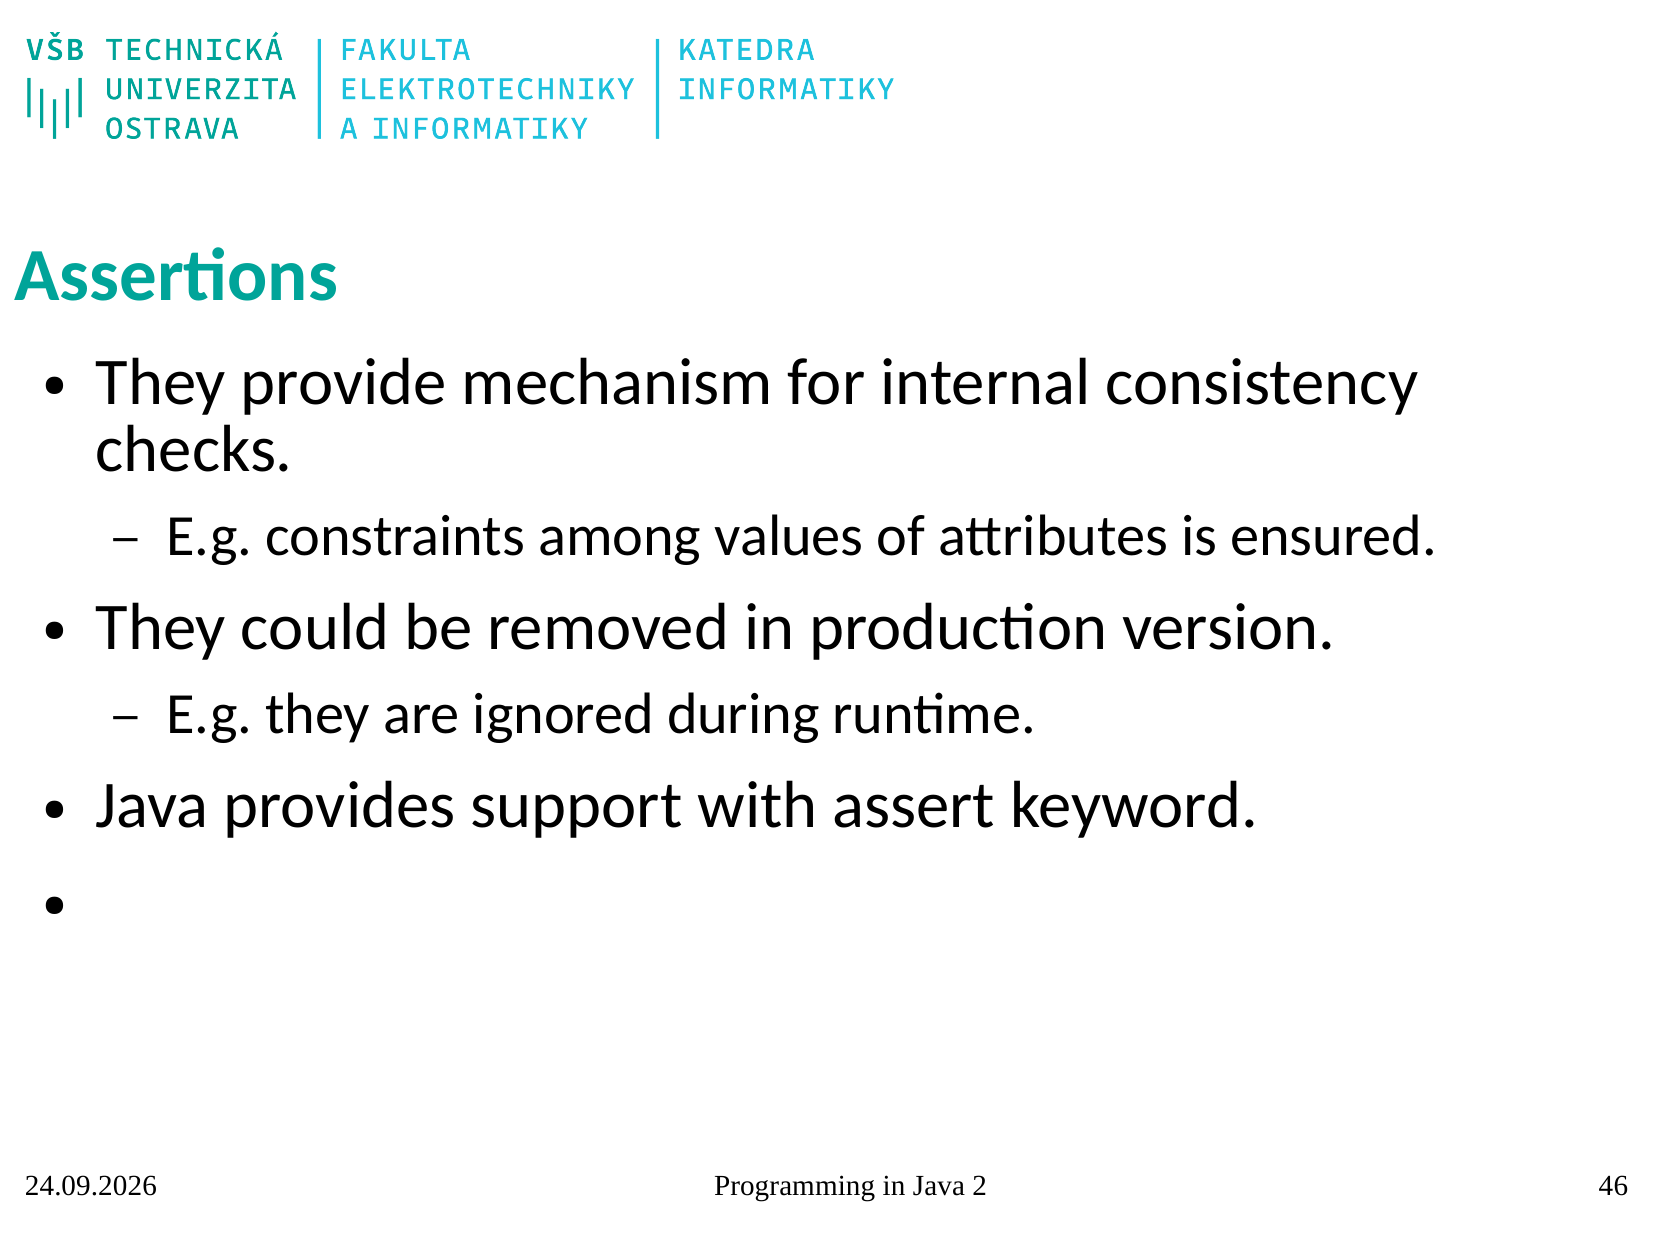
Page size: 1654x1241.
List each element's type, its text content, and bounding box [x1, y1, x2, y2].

title Assertions [14, 165, 1619, 319]
list They provide mechanism for internal consistency checks. E.g. constraints among values of attributes is ensured. They could be removed in production version. E.g. they are ignored during runtime. Java provides support with assert keyword. [24, 354, 1629, 1146]
picture [26, 31, 894, 139]
